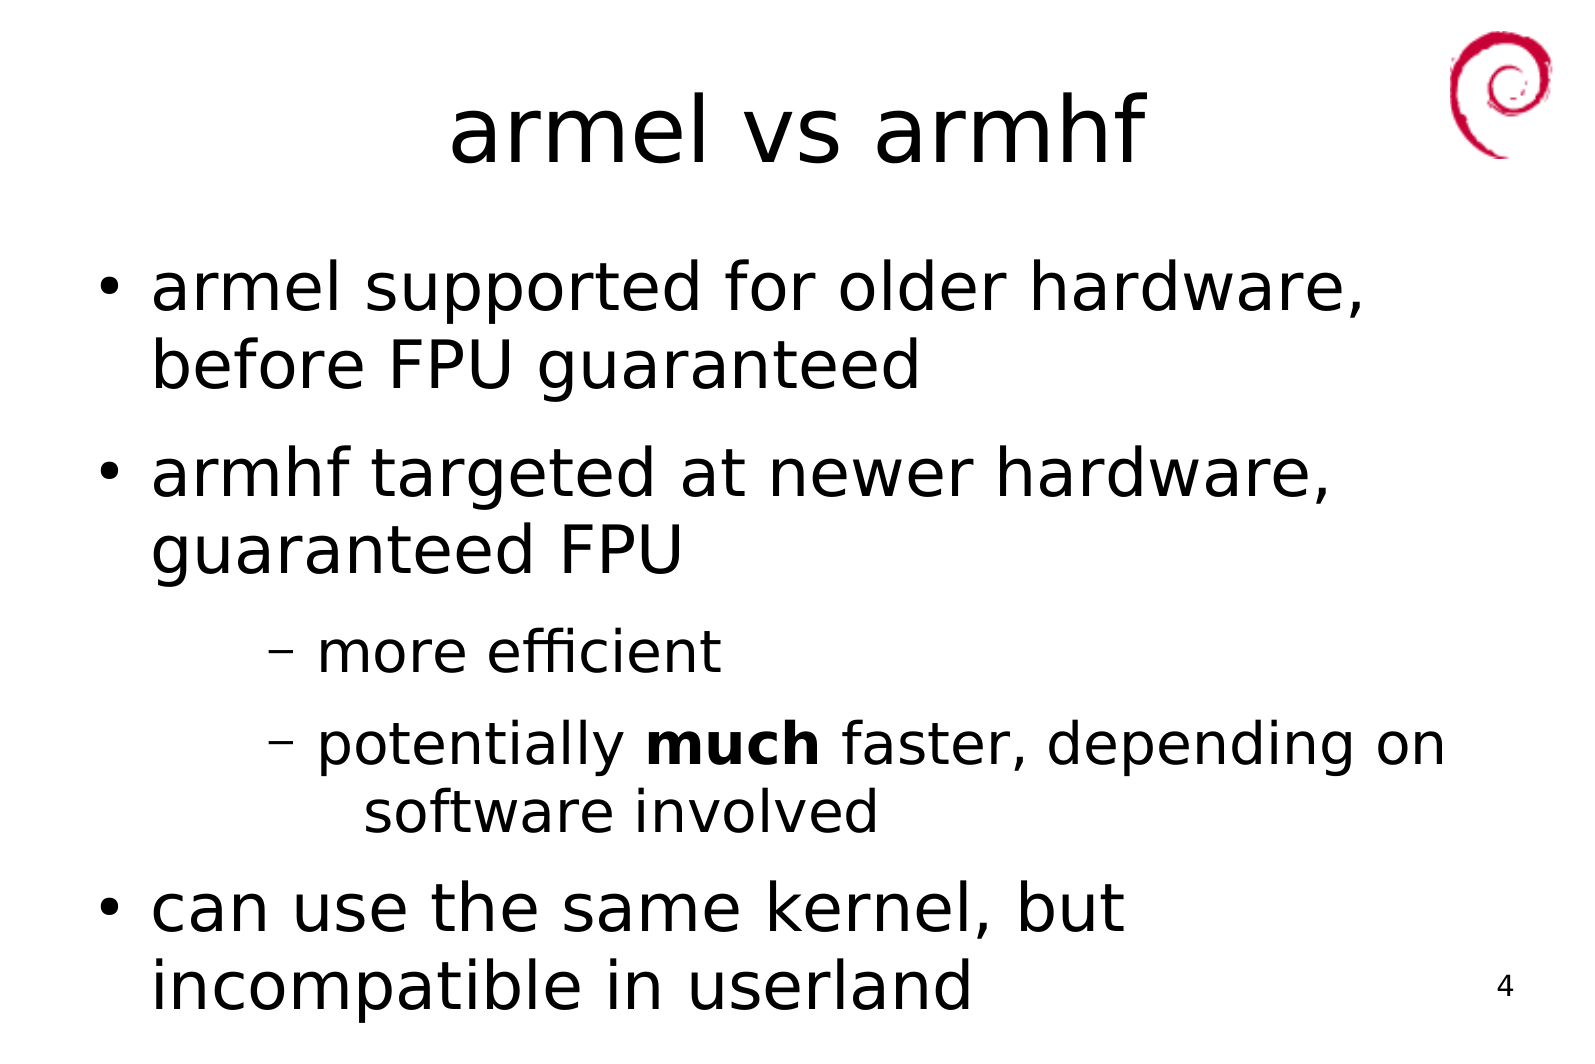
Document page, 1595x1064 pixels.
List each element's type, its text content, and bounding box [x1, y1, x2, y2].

list armel supported for older hardware, before FPU guaranteed armhf targeted at newer hardware, guaranteed FPU more efficient potentially much faster, depending on software involved can use the same kernel, but incompatible in userland [79, 248, 1515, 1026]
picture [1450, 31, 1555, 159]
title armel vs armhf [79, 49, 1515, 213]
